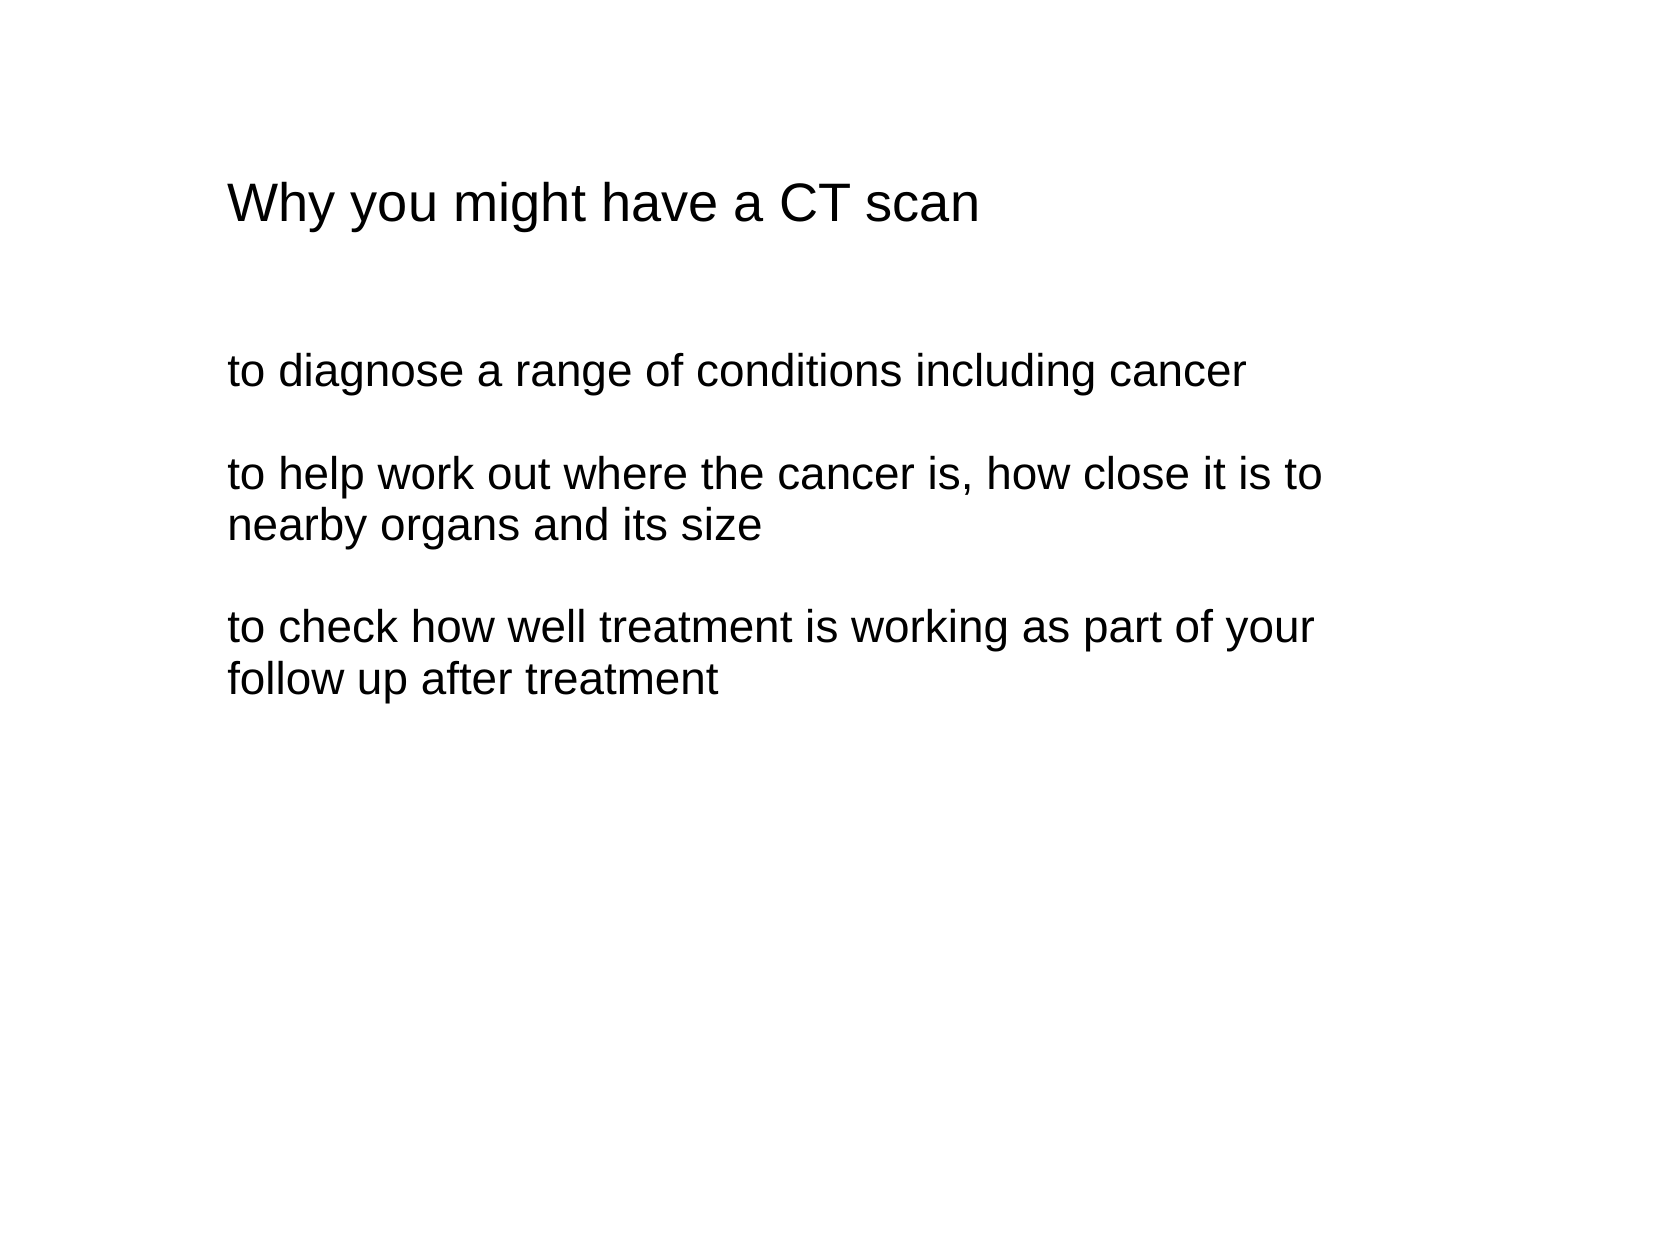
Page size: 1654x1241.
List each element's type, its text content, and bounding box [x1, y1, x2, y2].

text_box Why you might have a CT scan to diagnose a range of conditions including cancer to help work out where the cancer is, how close it is to nearby organs and its size to check how well treatment is working as part of your follow up after treatment [212, 165, 1422, 754]
